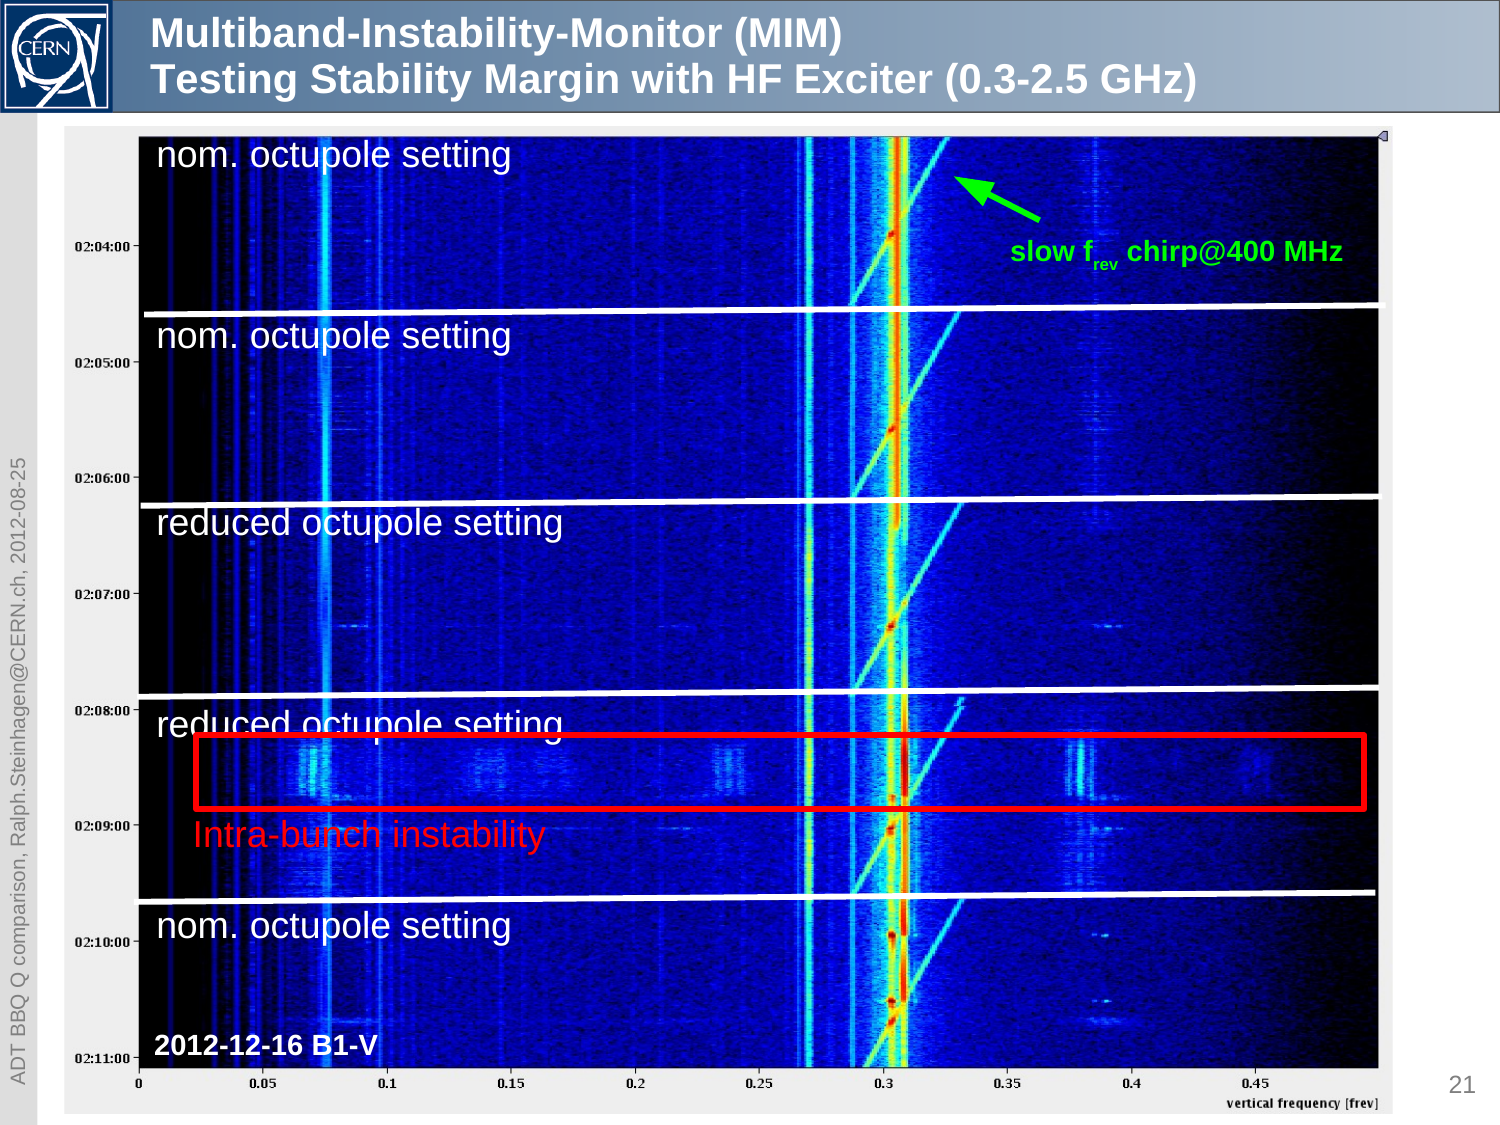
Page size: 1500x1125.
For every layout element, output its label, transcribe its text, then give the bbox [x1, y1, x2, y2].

picture [0, 0, 113, 113]
text_box slow frev chirp@400 MHz [1010, 226, 1369, 283]
text_box nom. octupole setting [141, 126, 739, 215]
text_box nom. octupole setting [141, 306, 739, 395]
text_box reduced octupole setting [199, 738, 820, 785]
text_box nom. octupole setting [141, 897, 739, 986]
picture [64, 126, 1393, 1114]
text_box reduced octupole setting [141, 494, 820, 583]
text_box 2012-12-16 B1-V [154, 1017, 441, 1074]
text_box Intra-bunch instability [177, 806, 561, 863]
title Multiband-Instability-Monitor (MIM) Testing Stability Margin with HF Exciter (0.3-2.5 GHz) [150, 0, 1500, 113]
text_box reduced octupole setting [141, 695, 820, 785]
